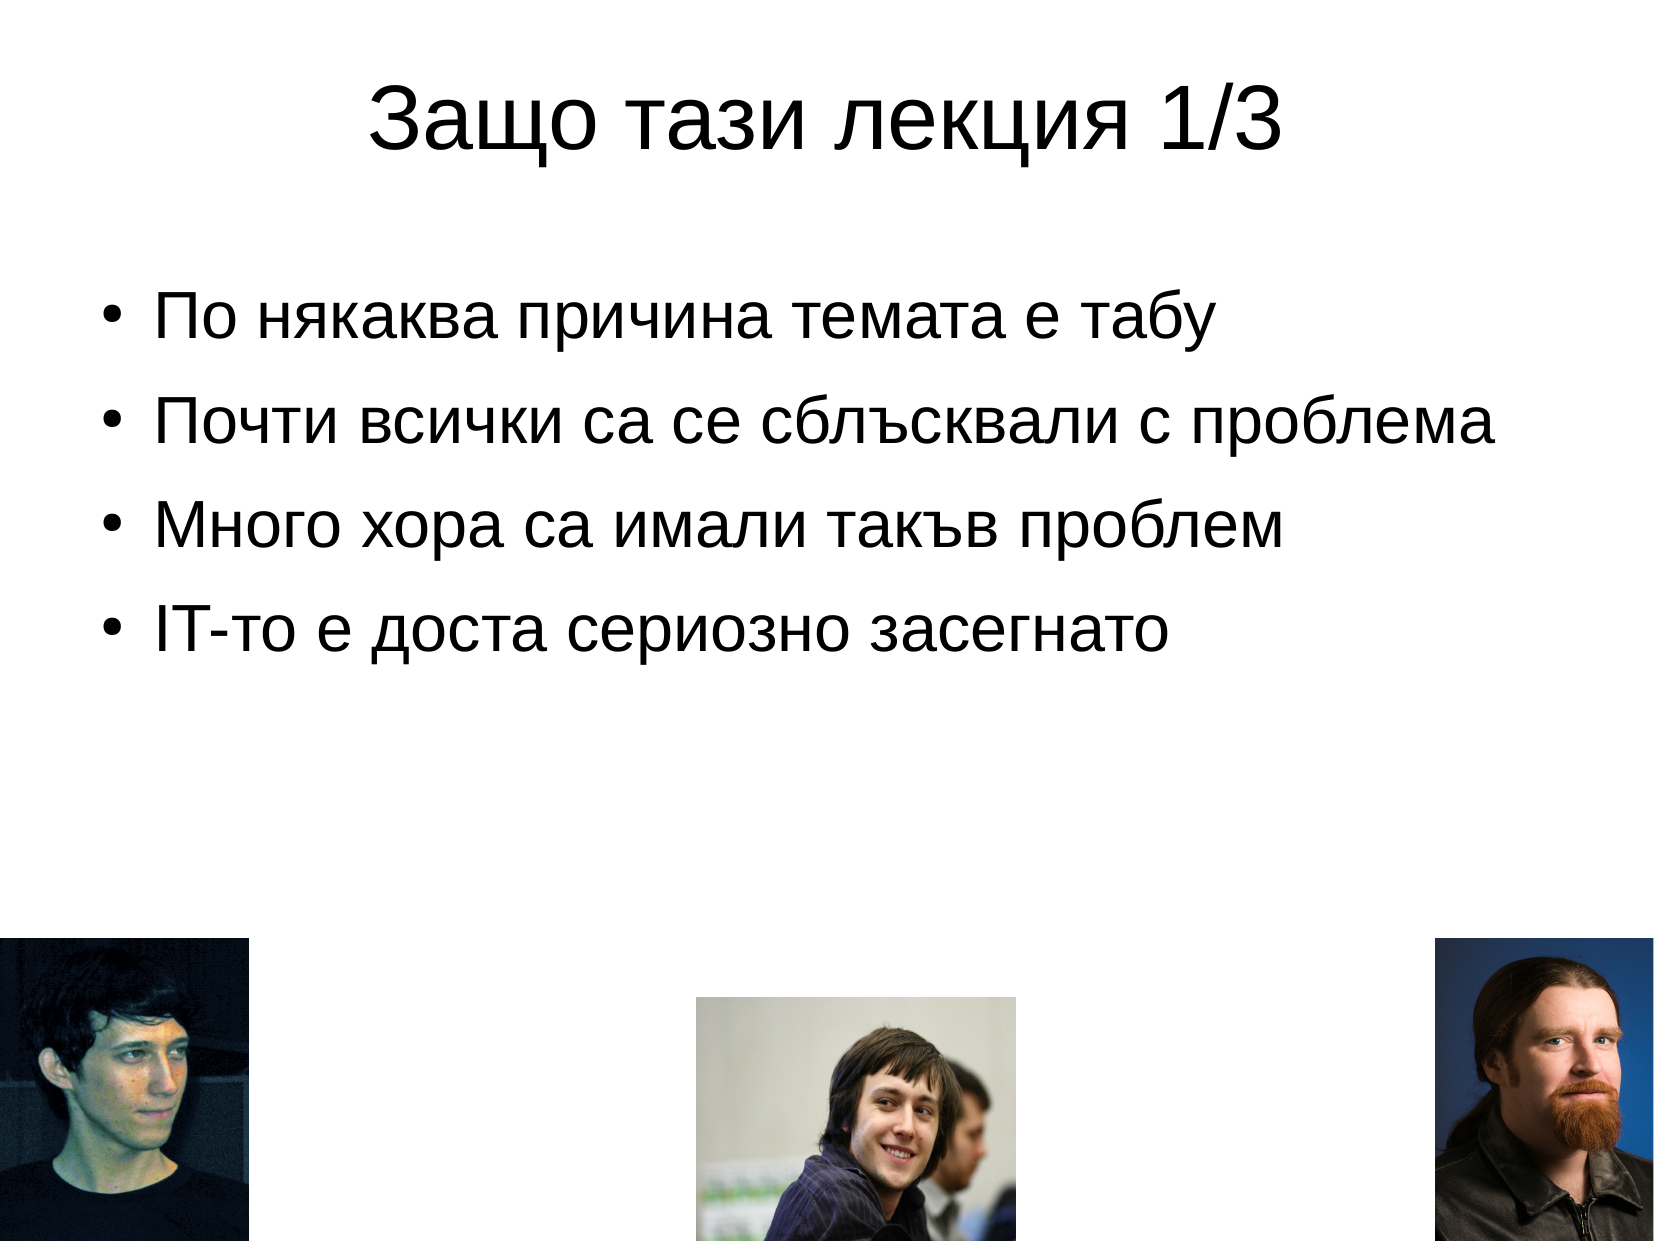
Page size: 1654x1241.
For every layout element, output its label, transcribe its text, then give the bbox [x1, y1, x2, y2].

list По някаква причина темата е табу Почти всички са се сблъсквали с проблема Много хора са имали такъв проблем IT-то е доста сериозно засегнато [82, 278, 1538, 998]
picture [696, 997, 1016, 1241]
picture [0, 938, 249, 1241]
picture [1435, 938, 1654, 1241]
title Защо тази лекция 1/3 [82, 13, 1571, 222]
